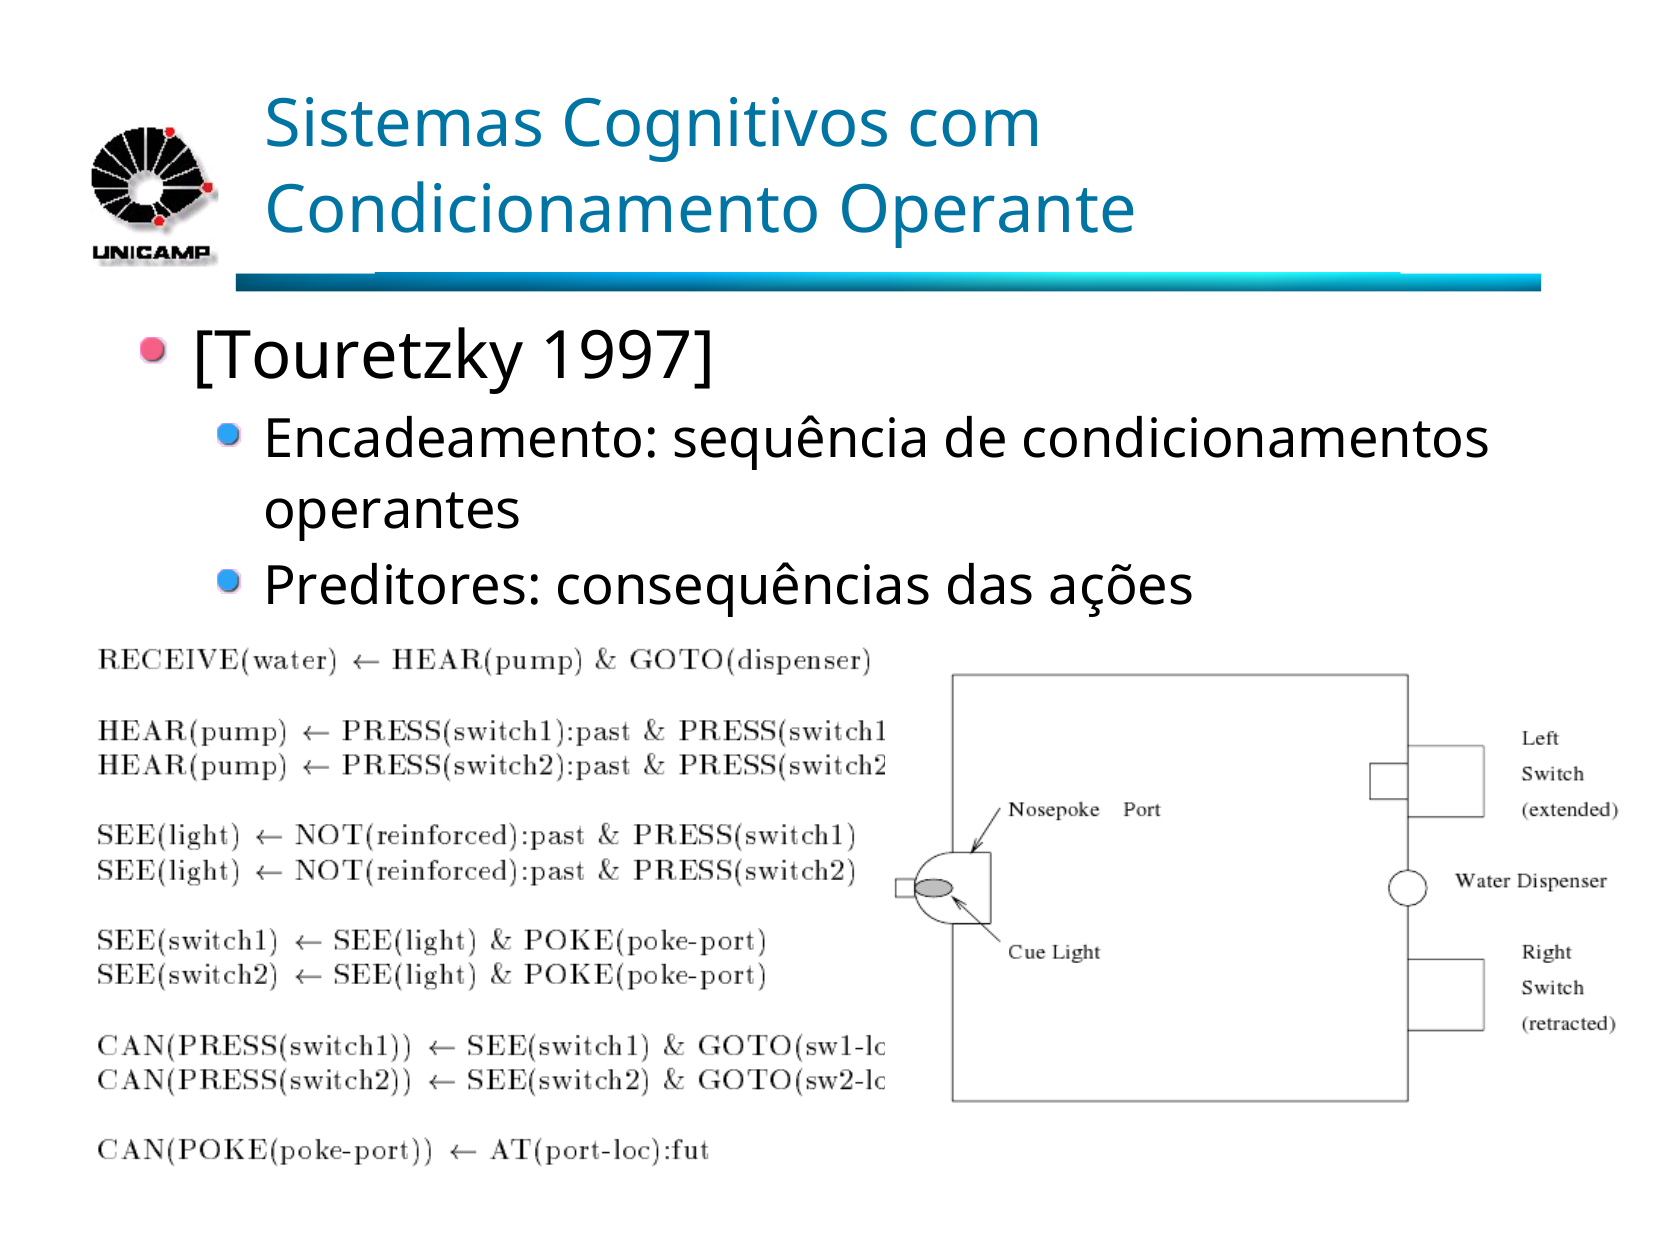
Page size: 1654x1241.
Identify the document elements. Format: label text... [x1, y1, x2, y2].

picture [88, 635, 930, 1182]
picture [125, 272, 1654, 295]
title Sistemas Cognitivos com Condicionamento Operante [264, 57, 1534, 250]
list [Touretzky 1997] Encadeamento: sequência de condicionamentos operantes Preditores: consequências das ações [121, 309, 1534, 1167]
picture [885, 649, 1636, 1123]
